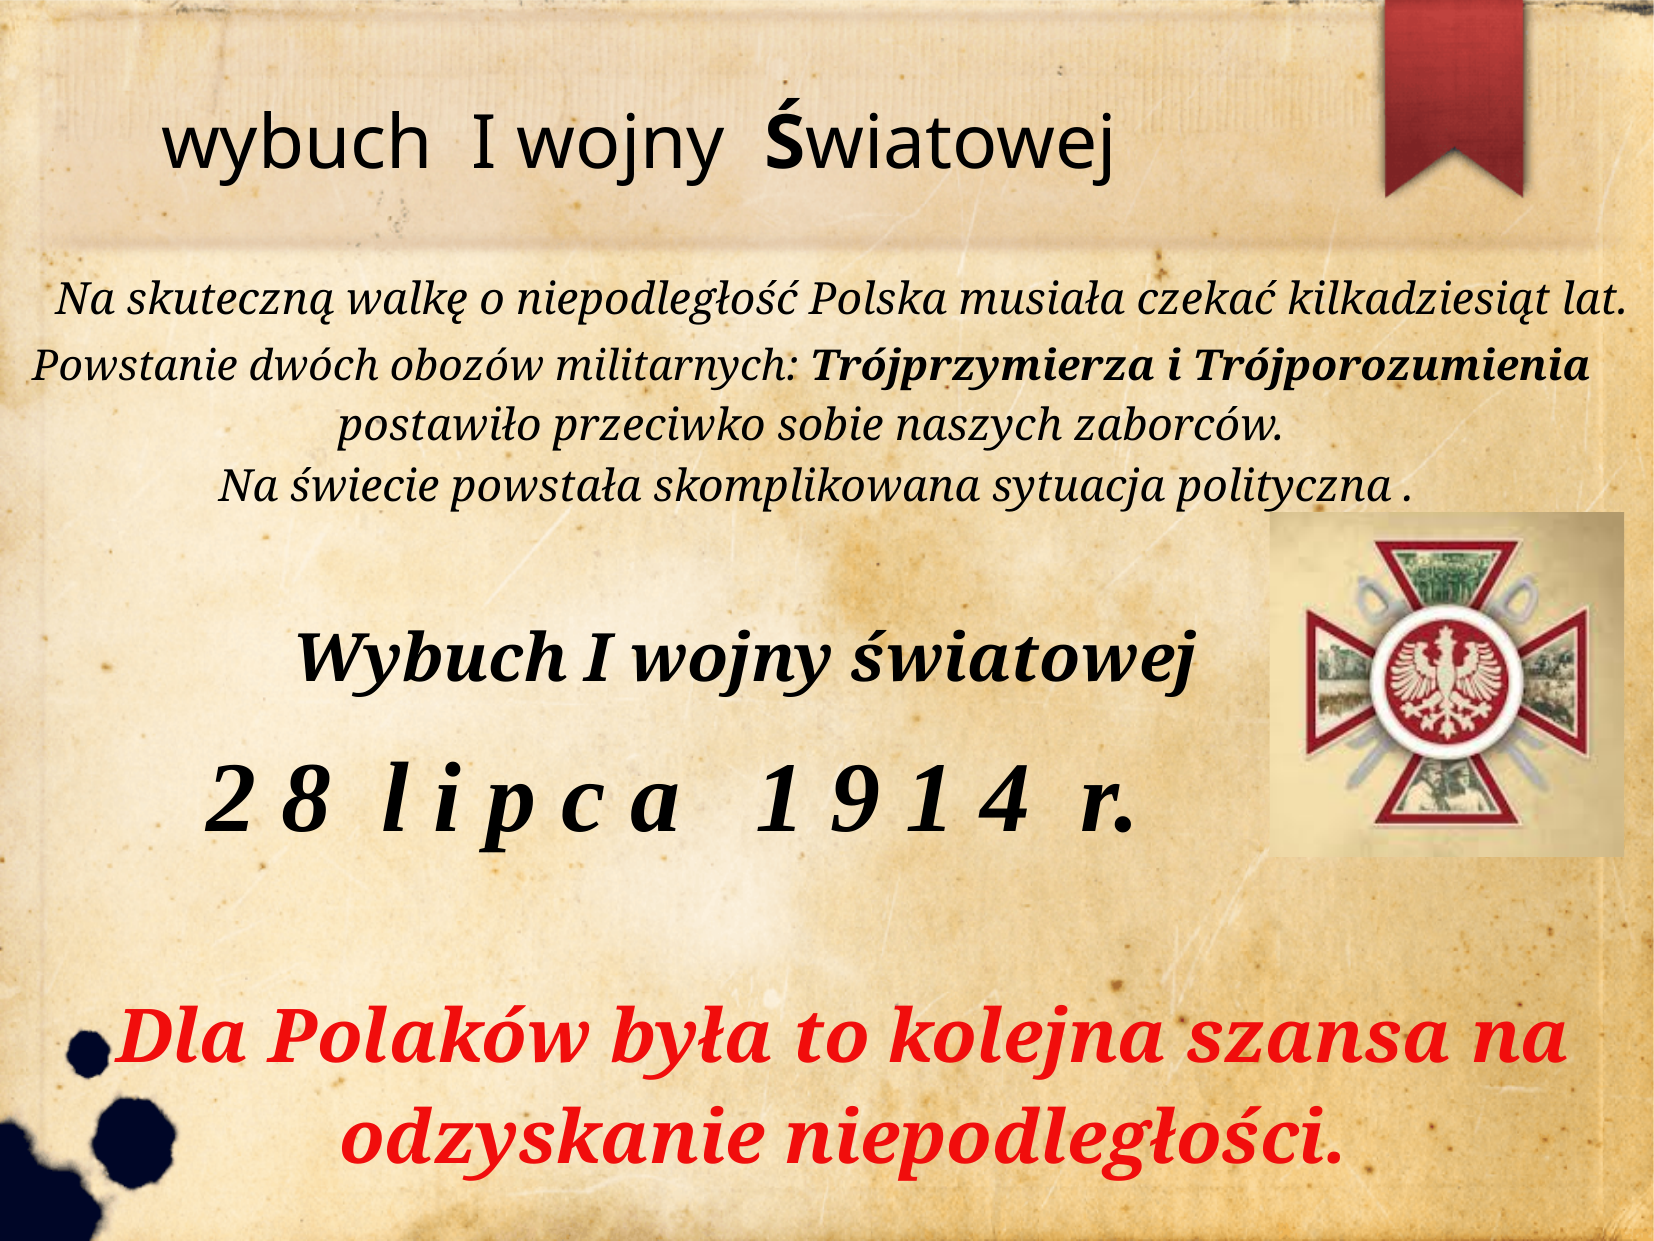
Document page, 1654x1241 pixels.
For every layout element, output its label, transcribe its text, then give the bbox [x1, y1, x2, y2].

list Na skuteczną walkę o niepodległość Polska musiała czekać kilkadziesiąt lat. Powstanie dwóch obozów militarnych: Trójprzymierza i Trójporozumienia postawiło przeciwko sobie naszych zaborców. Na świecie powstała skomplikowana sytuacja polityczna . Wybuch I wojny światowej 2 8 l i p c a 1 9 1 4 r. Dla Polaków była to kolejna szansa na odzyskanie niepodległości. [0, 266, 1654, 1241]
picture [0, 0, 1654, 266]
picture [1269, 512, 1625, 857]
title wybuch I wojny Światowej [0, 41, 1418, 237]
